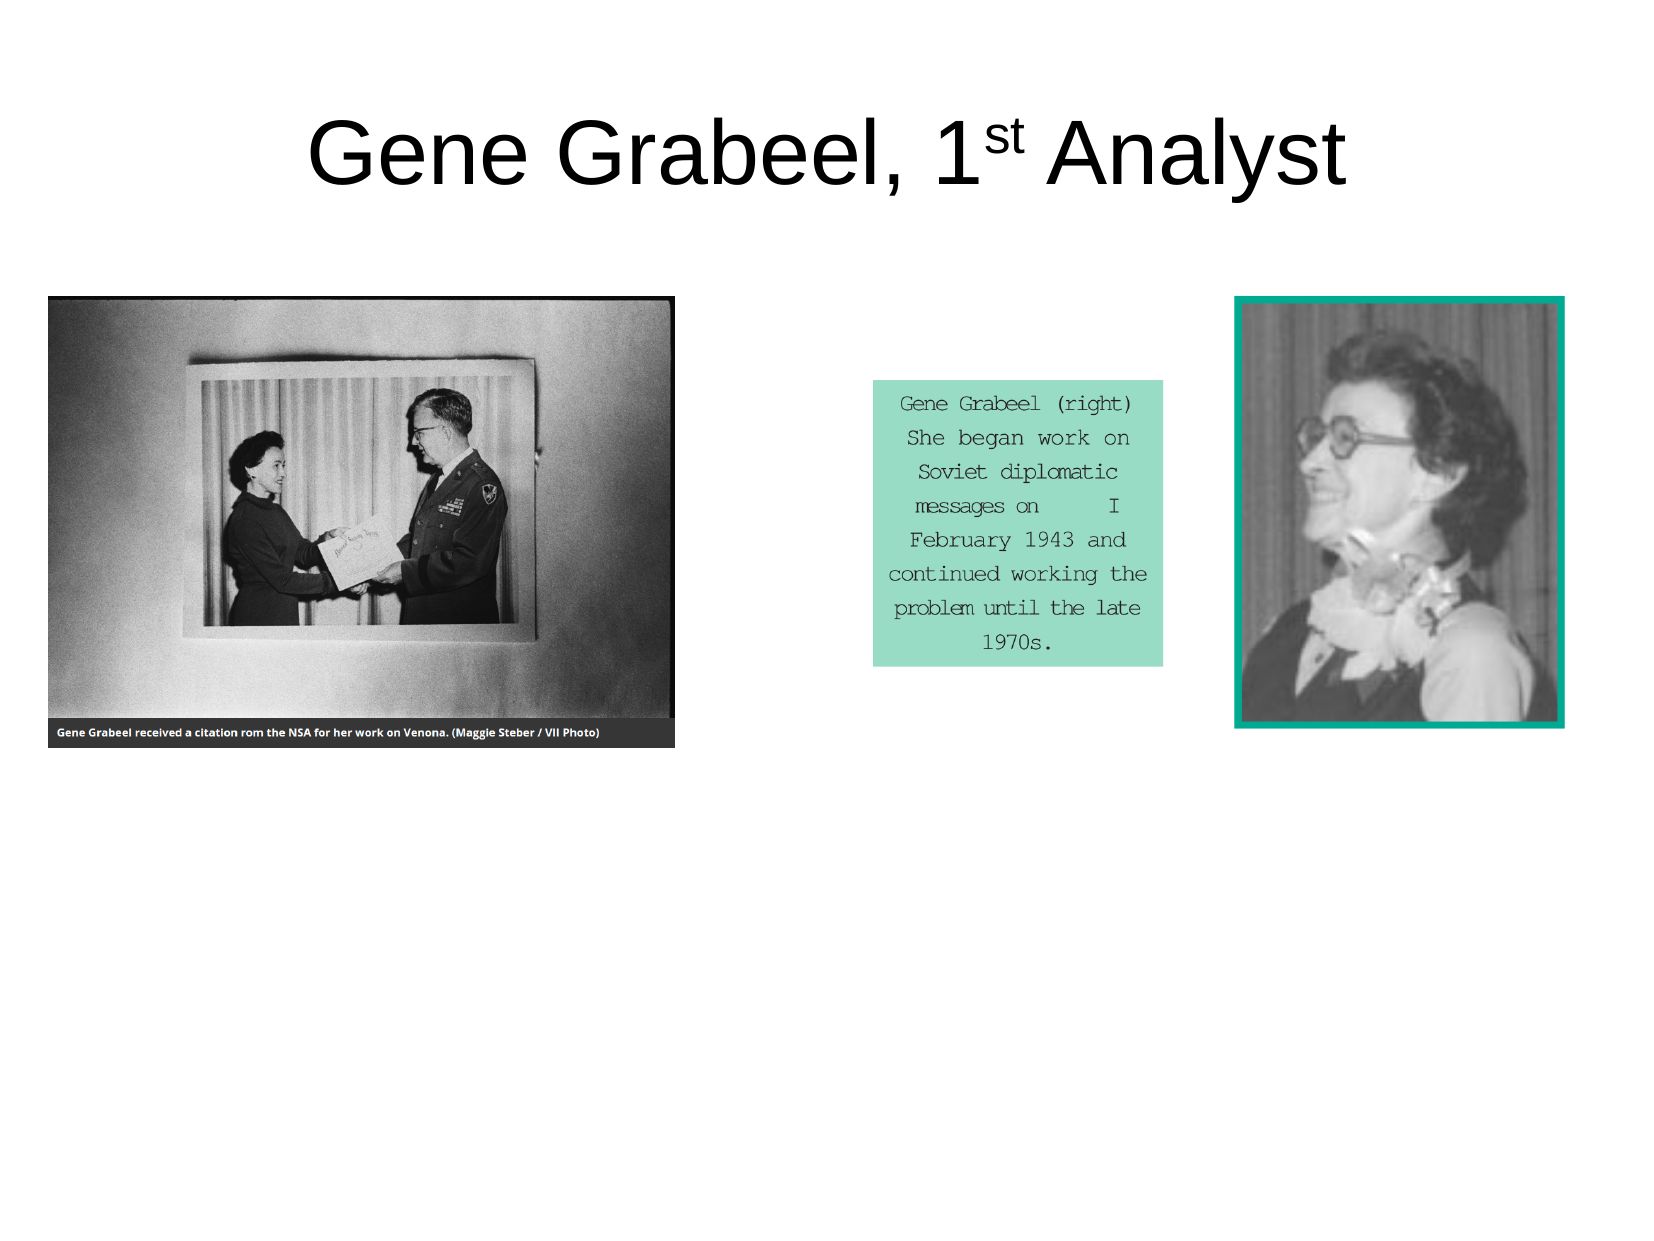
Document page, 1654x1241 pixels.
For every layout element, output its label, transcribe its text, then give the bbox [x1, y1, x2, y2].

picture [787, 282, 1583, 746]
title Gene Grabeel, 1st Analyst [82, 49, 1571, 257]
picture [40, 290, 688, 751]
